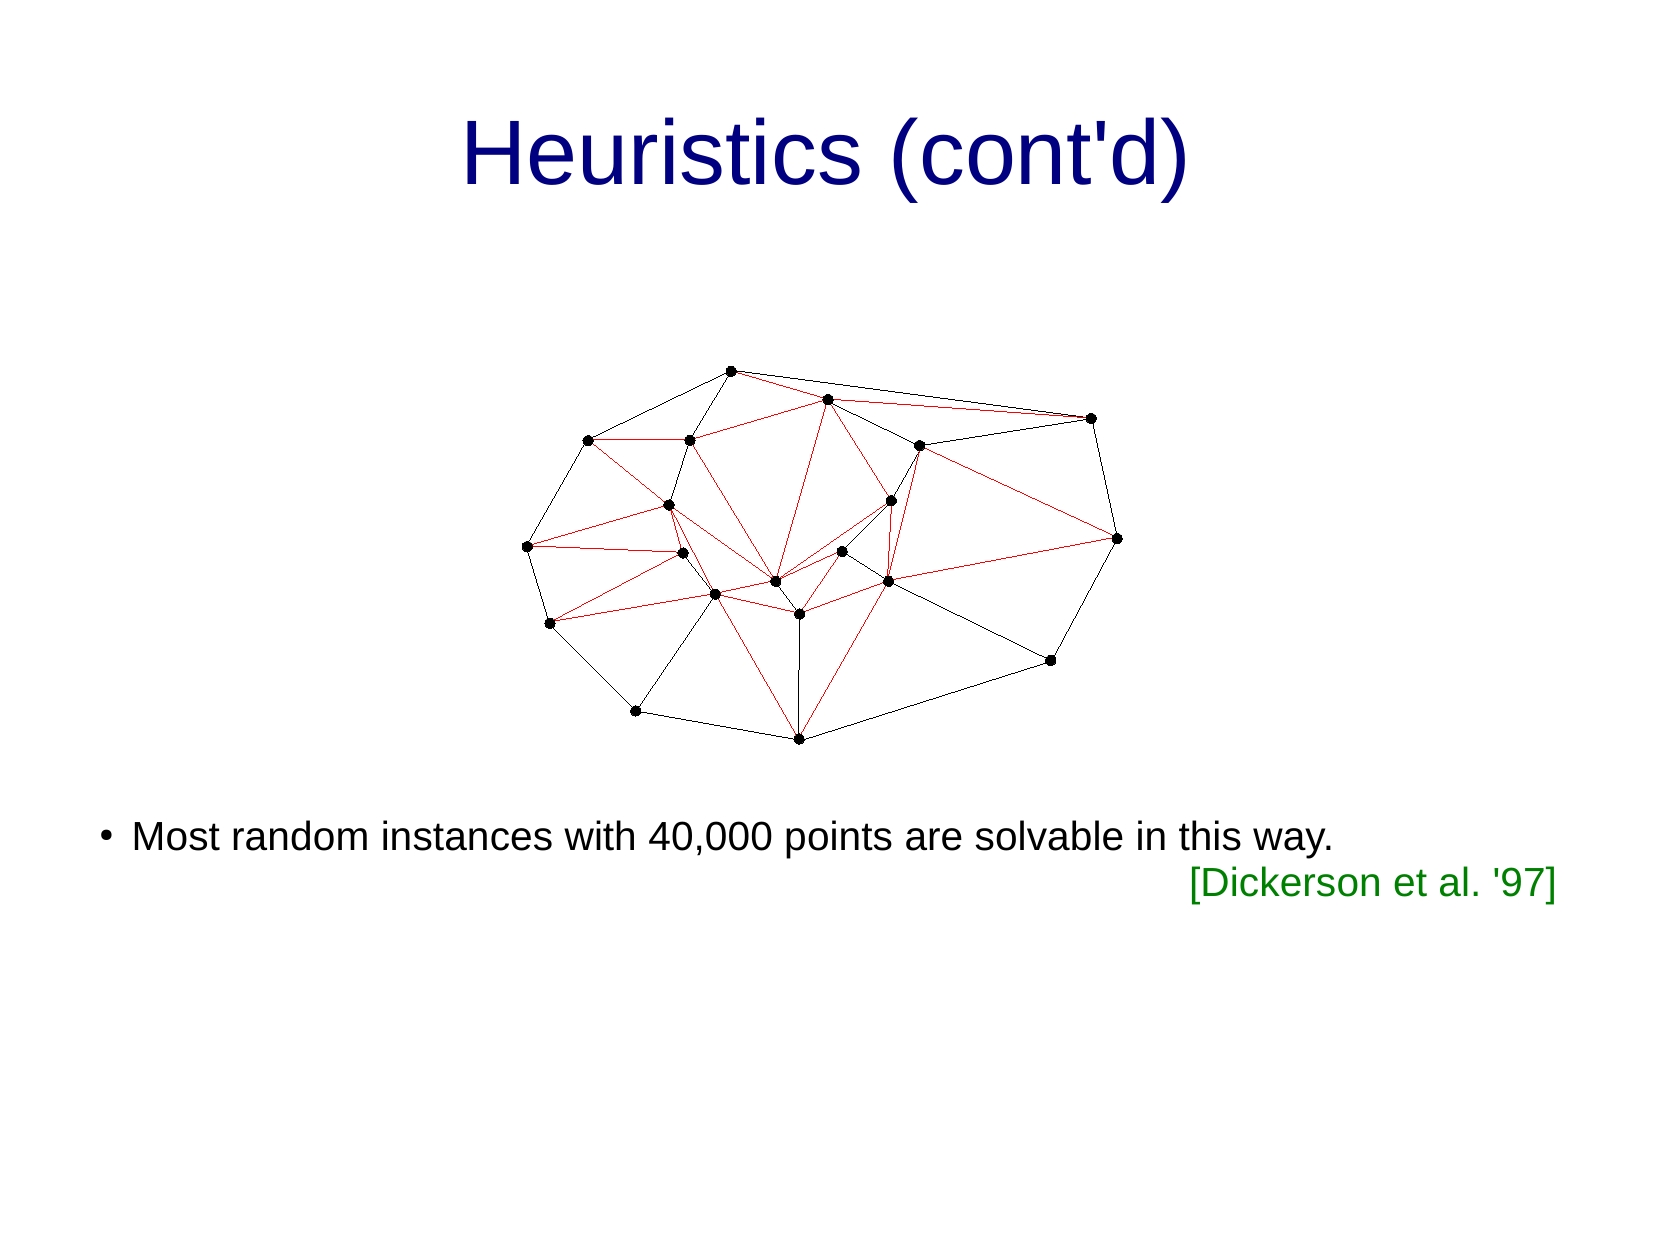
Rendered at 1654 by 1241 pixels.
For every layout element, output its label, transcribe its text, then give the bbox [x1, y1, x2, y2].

text_box [914, 440, 925, 451]
text_box [822, 394, 834, 405]
text_box [1086, 413, 1097, 424]
text_box [726, 366, 737, 377]
text_box [837, 546, 848, 557]
text_box [793, 733, 805, 745]
text_box [630, 705, 641, 717]
text_box [684, 435, 696, 446]
text_box [1112, 533, 1123, 544]
text_box [710, 589, 721, 600]
text_box [663, 499, 675, 511]
list Most random instances with 40,000 points are solvable in this way. [Dickerson et al. '97] For random instances the expected number of components of LMT-skeleton is Ω(n). (with astronomically small constant ). [Bose et al. '02] [88, 290, 1577, 1109]
text_box [522, 541, 533, 552]
text_box [677, 547, 689, 559]
text_box [770, 576, 781, 587]
text_box [794, 608, 805, 620]
title Heuristics (cont'd) [82, 49, 1571, 257]
text_box [582, 435, 594, 446]
text_box [886, 495, 897, 506]
text_box [544, 618, 556, 629]
text_box [883, 576, 894, 587]
